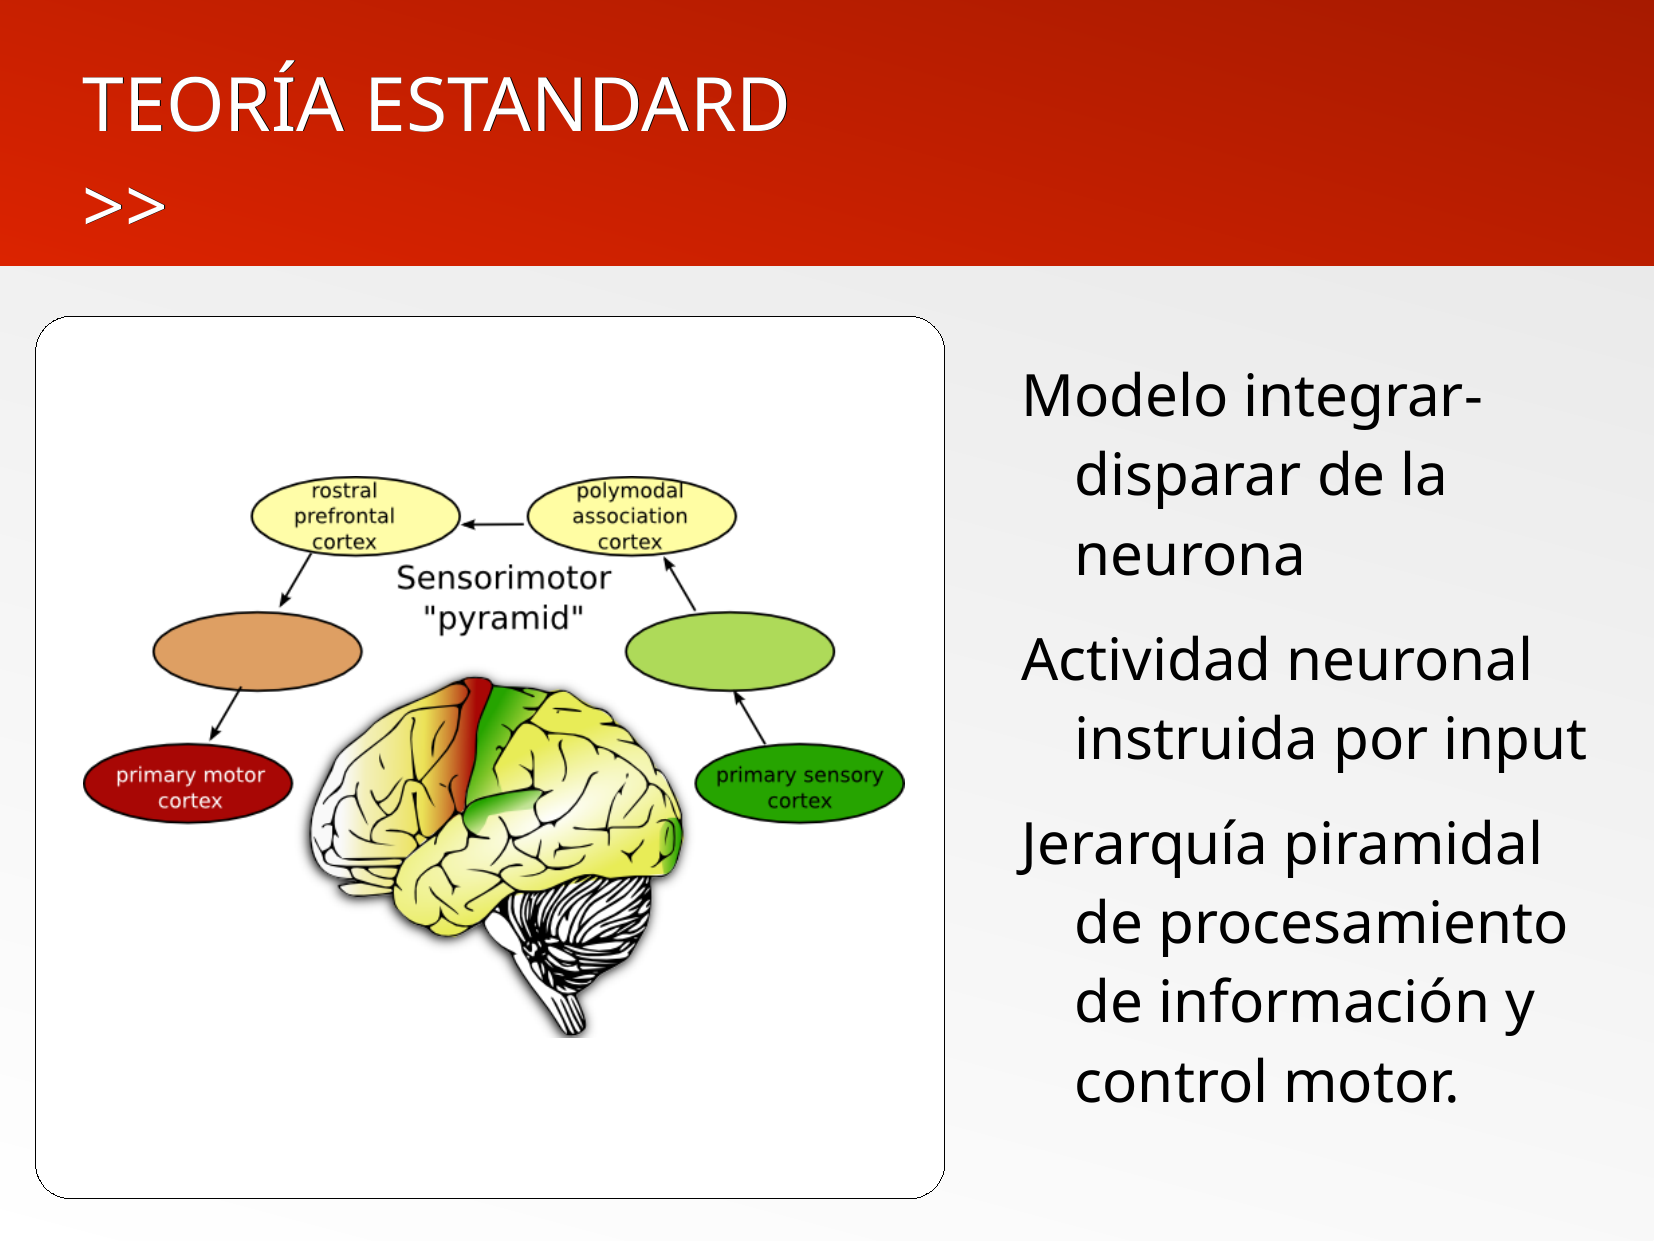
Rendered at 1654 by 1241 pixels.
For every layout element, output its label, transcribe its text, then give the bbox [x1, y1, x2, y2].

title TEORÍA ESTANDARD >> [82, 49, 1571, 257]
text_box [0, 0, 1654, 266]
picture [83, 476, 905, 1039]
list Modelo integrar-disparar de la neurona Actividad neuronal instruida por input Jerarquía piramidal de procesamiento de información y control motor. [1003, 354, 1595, 1173]
text_box [35, 316, 945, 1199]
